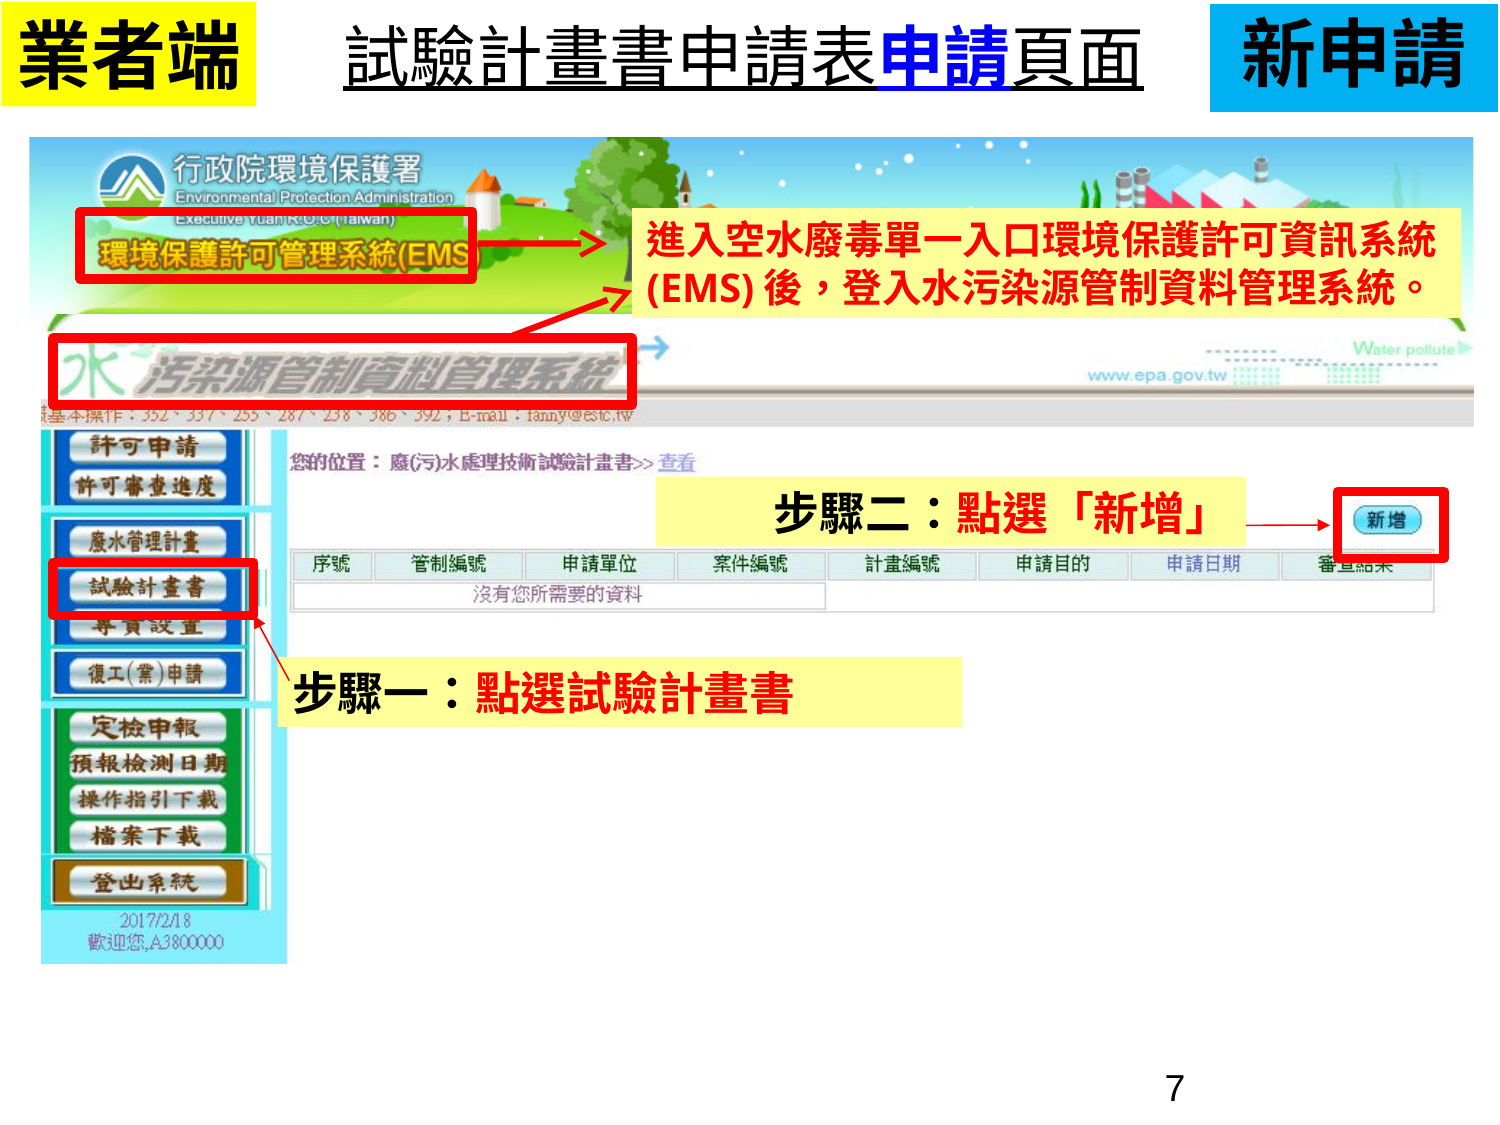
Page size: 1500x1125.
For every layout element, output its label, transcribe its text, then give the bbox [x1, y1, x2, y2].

text_box 新申請 [1208, 1, 1500, 114]
text_box 試驗計畫書申請表申請頁面 [328, 7, 1160, 103]
text_box 進入空水廢毒單一入口環境保護許可資訊系統(EMS)後，登入水污染源管制資料管理系統。 [631, 208, 1462, 318]
text_box 步驟一：點選試驗計畫書 [277, 656, 963, 727]
text_box 業者端 [1, 1, 257, 107]
picture [29, 137, 1474, 964]
text_box 步驟二：點選「新增」 [655, 476, 1247, 547]
text_box <編號> [1149, 1056, 1500, 1117]
